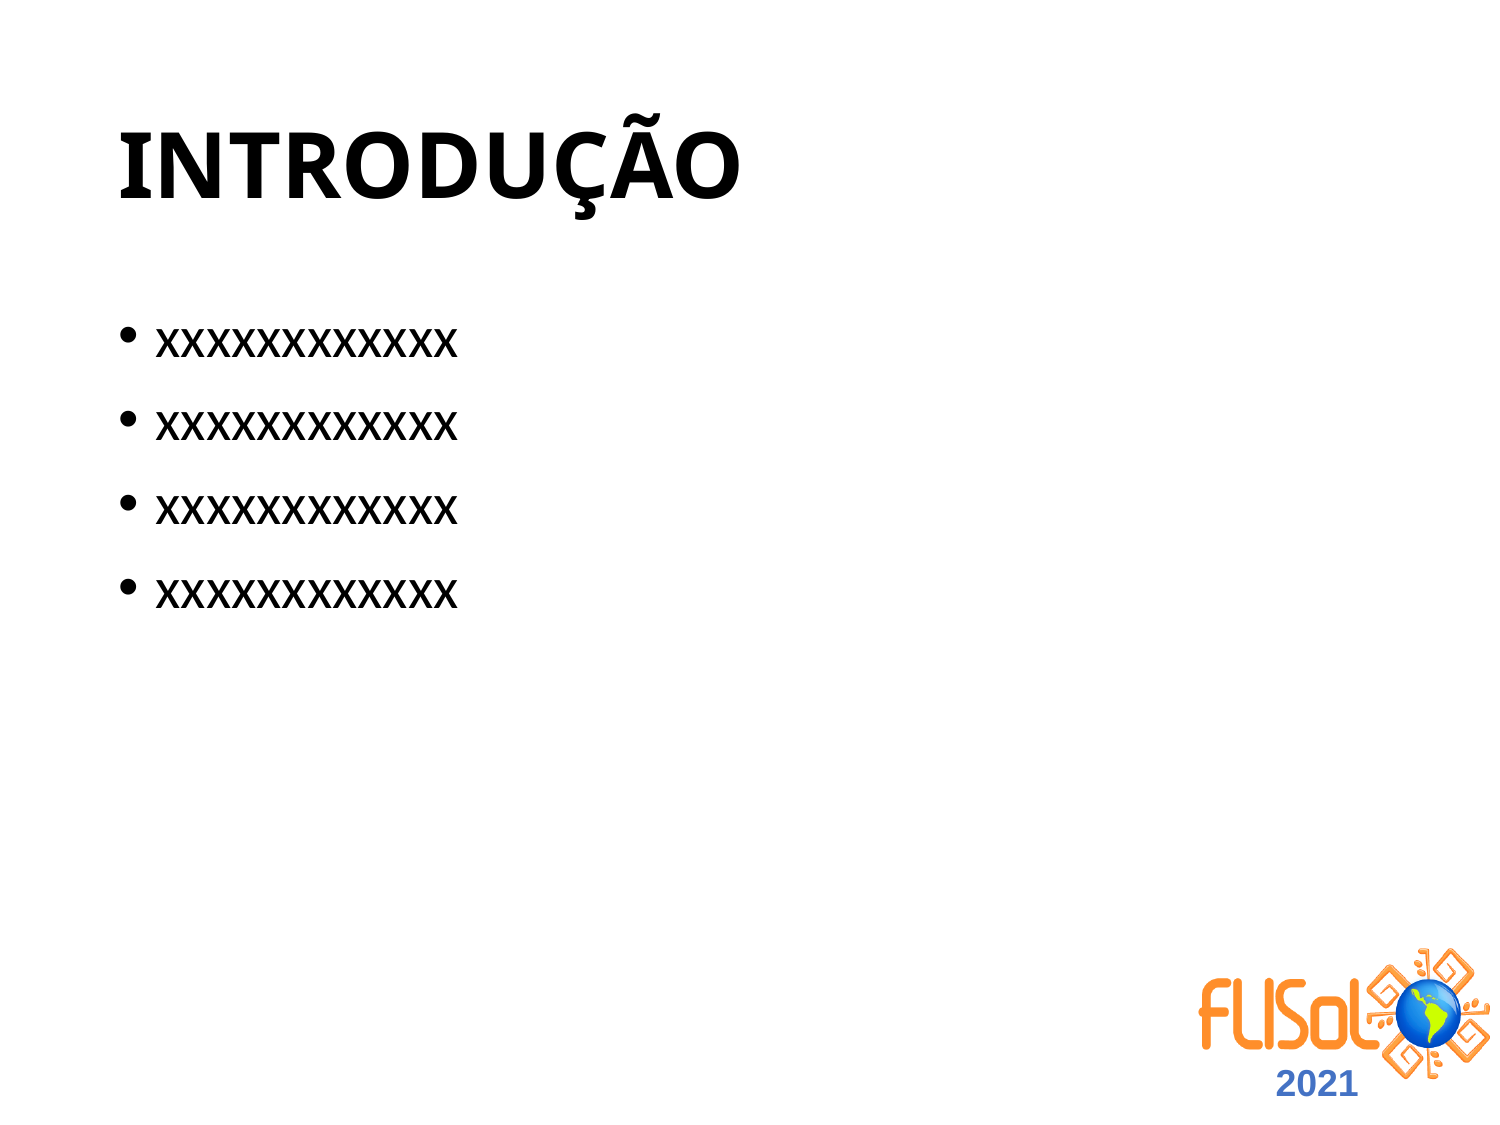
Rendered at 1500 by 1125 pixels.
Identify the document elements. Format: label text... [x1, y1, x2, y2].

list xxxxxxxxxxxx xxxxxxxxxxxx xxxxxxxxxxxx xxxxxxxxxxxx [103, 299, 1397, 1014]
title INTRODUÇÃO [103, 59, 1397, 278]
